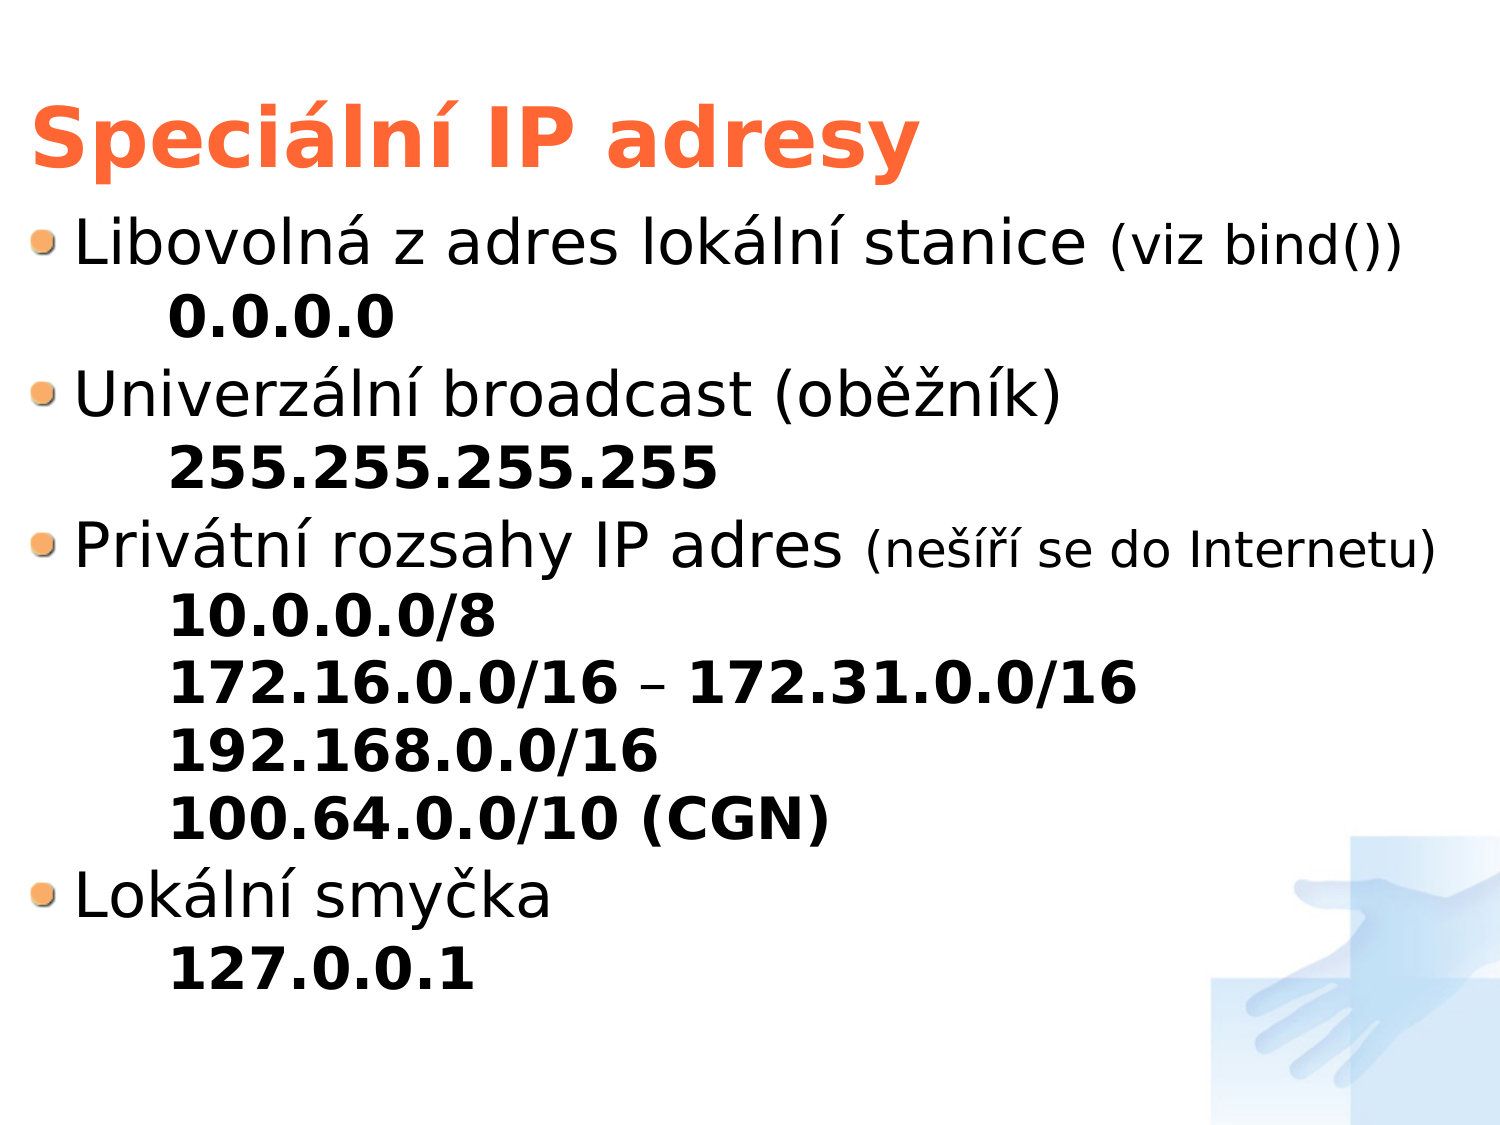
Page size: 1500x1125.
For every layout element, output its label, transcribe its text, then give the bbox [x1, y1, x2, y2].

picture [0, 0, 1500, 1125]
title Speciální IP adresy [29, 21, 1477, 206]
list Libovolná z adres lokální stanice (viz bind()) 0.0.0.0 Univerzální broadcast (oběžník) 255.255.255.255 Privátní rozsahy IP adres (nešíří se do Internetu) 10.0.0.0/8 172.16.0.0/16 – 172.31.0.0/16 192.168.0.0/16 100.64.0.0/10 (CGN) Lokální smyčka 127.0.0.1 [29, 206, 1477, 1093]
